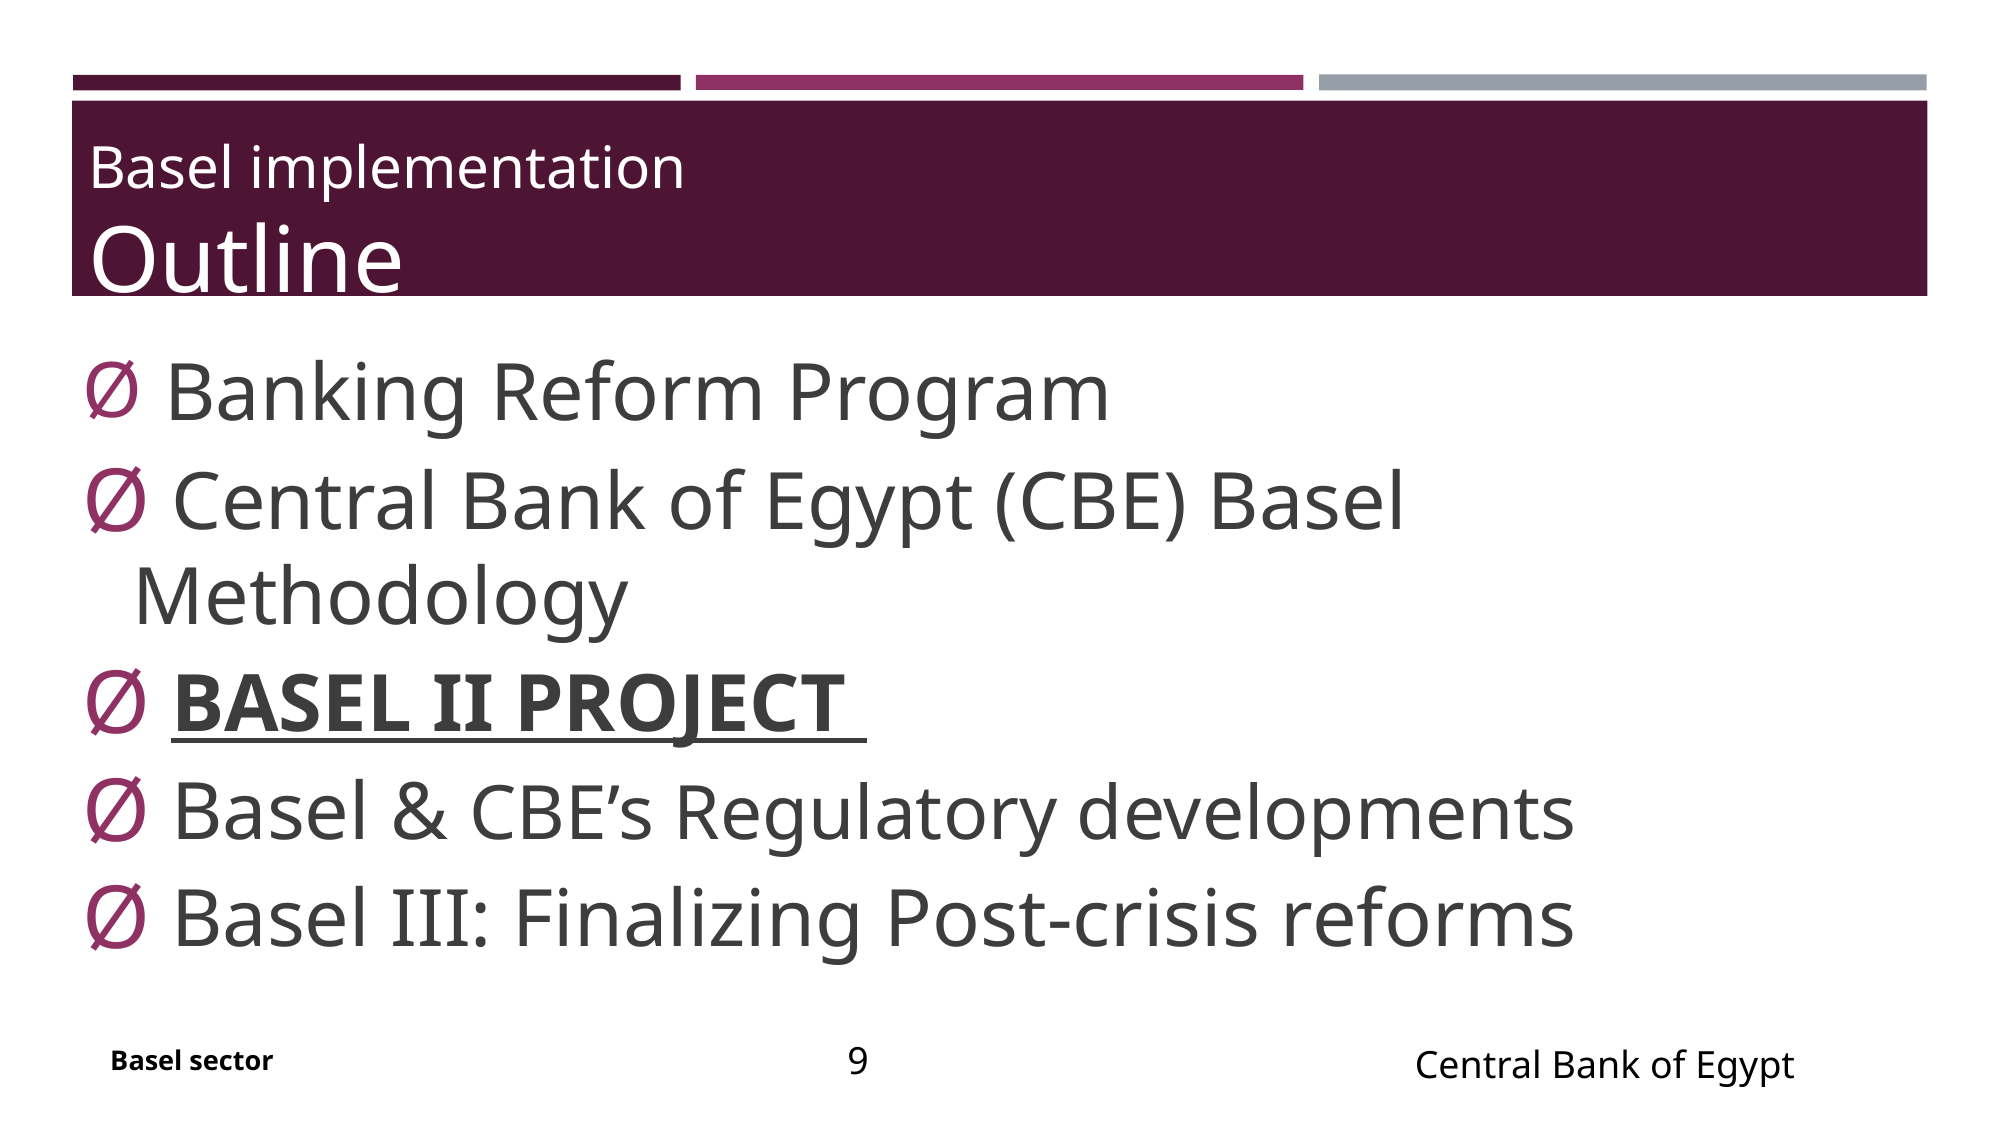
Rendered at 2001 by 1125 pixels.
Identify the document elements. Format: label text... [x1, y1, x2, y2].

footer Central Bank of Egypt [1400, 1033, 1905, 1094]
slide_number <numéro> [832, 1029, 1006, 1090]
list Banking Reform Program Central Bank of Egypt (CBE) Basel Methodology BASEL II PROJECT Basel & CBE’s Regulatory developments Basel III: Finalizing Post-crisis reforms [67, 330, 1905, 1125]
title Basel implementation Outline [73, 123, 1922, 281]
